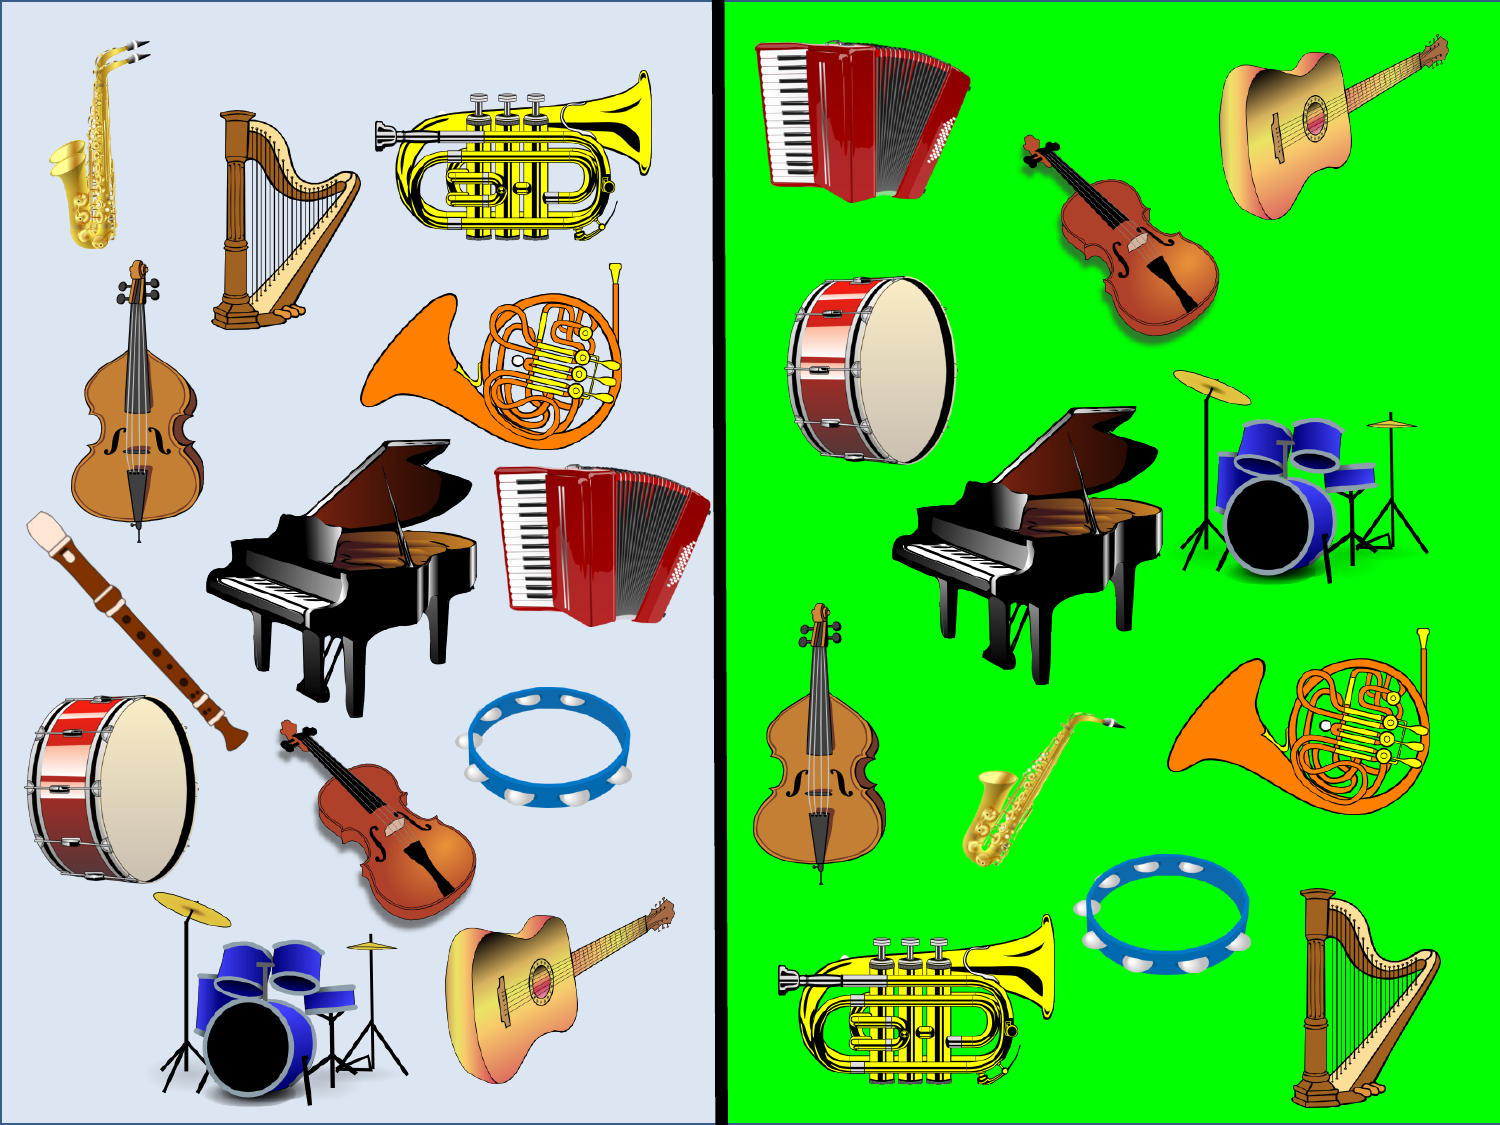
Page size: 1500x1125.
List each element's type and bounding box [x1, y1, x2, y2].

picture [784, 276, 1429, 893]
picture [494, 464, 711, 627]
picture [1073, 854, 1251, 975]
text_box [725, 0, 1500, 1125]
picture [753, 603, 886, 885]
picture [22, 110, 675, 1107]
picture [1167, 628, 1430, 815]
picture [49, 40, 151, 249]
picture [755, 40, 971, 203]
picture [1291, 888, 1441, 1108]
text_box [0, 0, 715, 1125]
picture [375, 70, 652, 241]
picture [778, 914, 1055, 1085]
picture [994, 34, 1449, 366]
